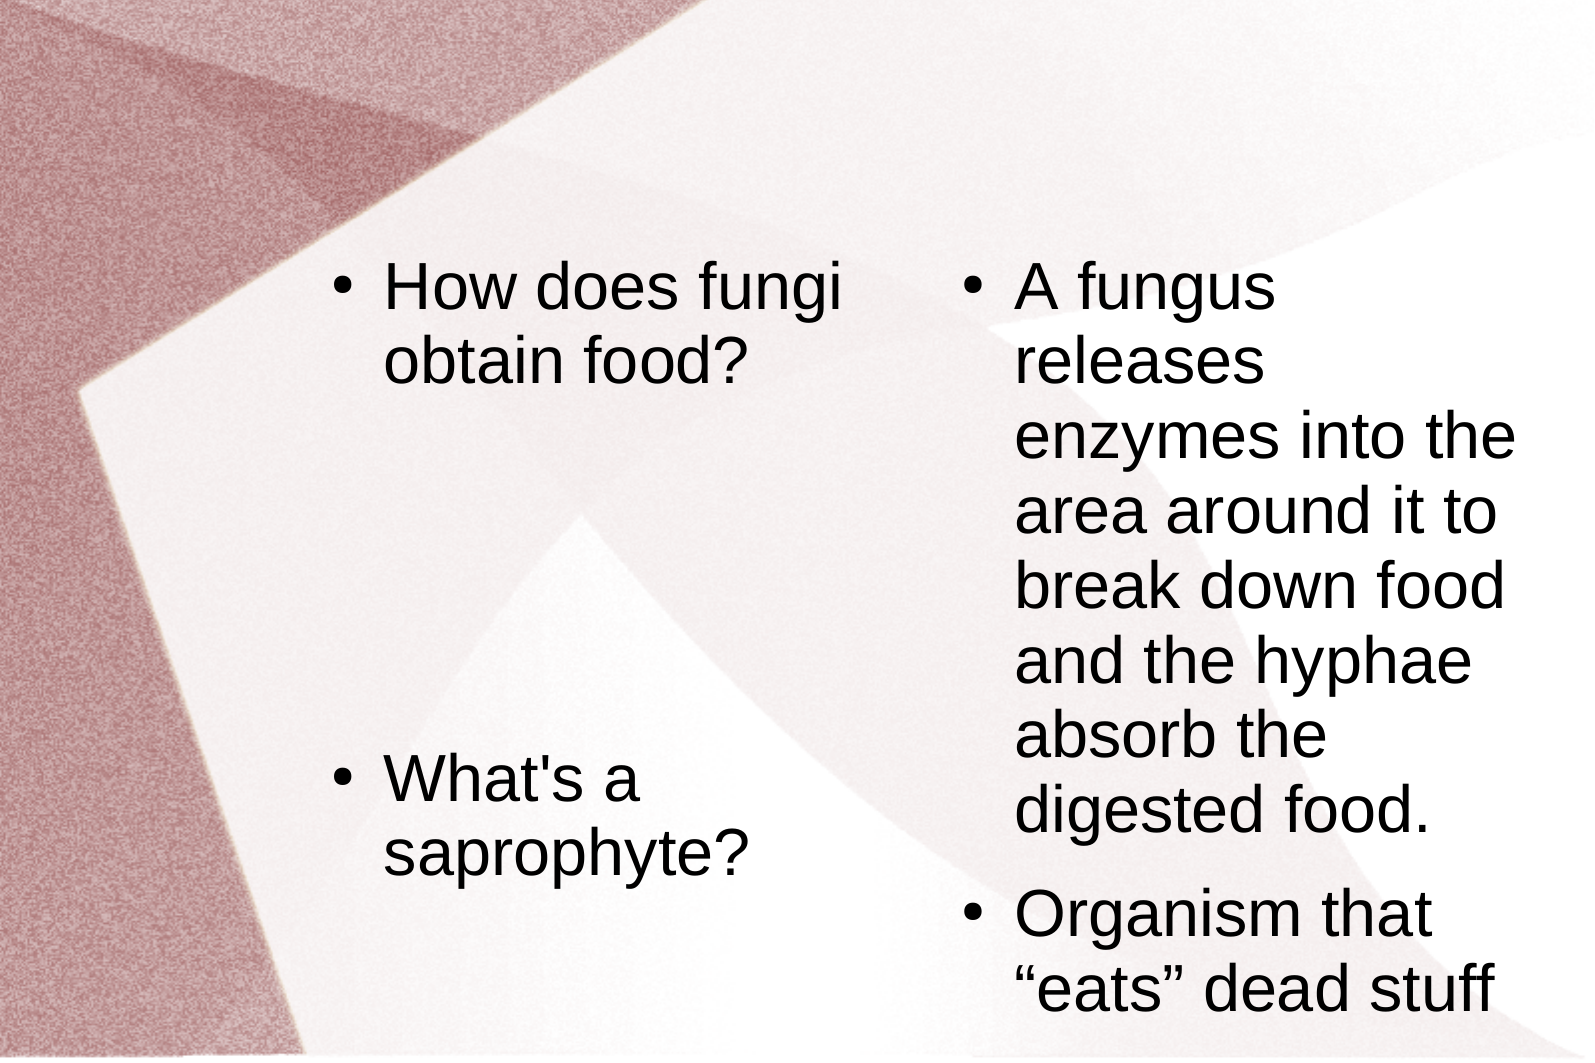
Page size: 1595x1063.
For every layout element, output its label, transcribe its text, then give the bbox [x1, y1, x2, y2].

list How does fungi obtain food? What's a saprophyte? [313, 248, 914, 891]
picture [0, 0, 1595, 1063]
list A fungus releases enzymes into the area around it to break down food and the hyphae absorb the digested food. Organism that “eats” dead stuff [943, 248, 1544, 1026]
